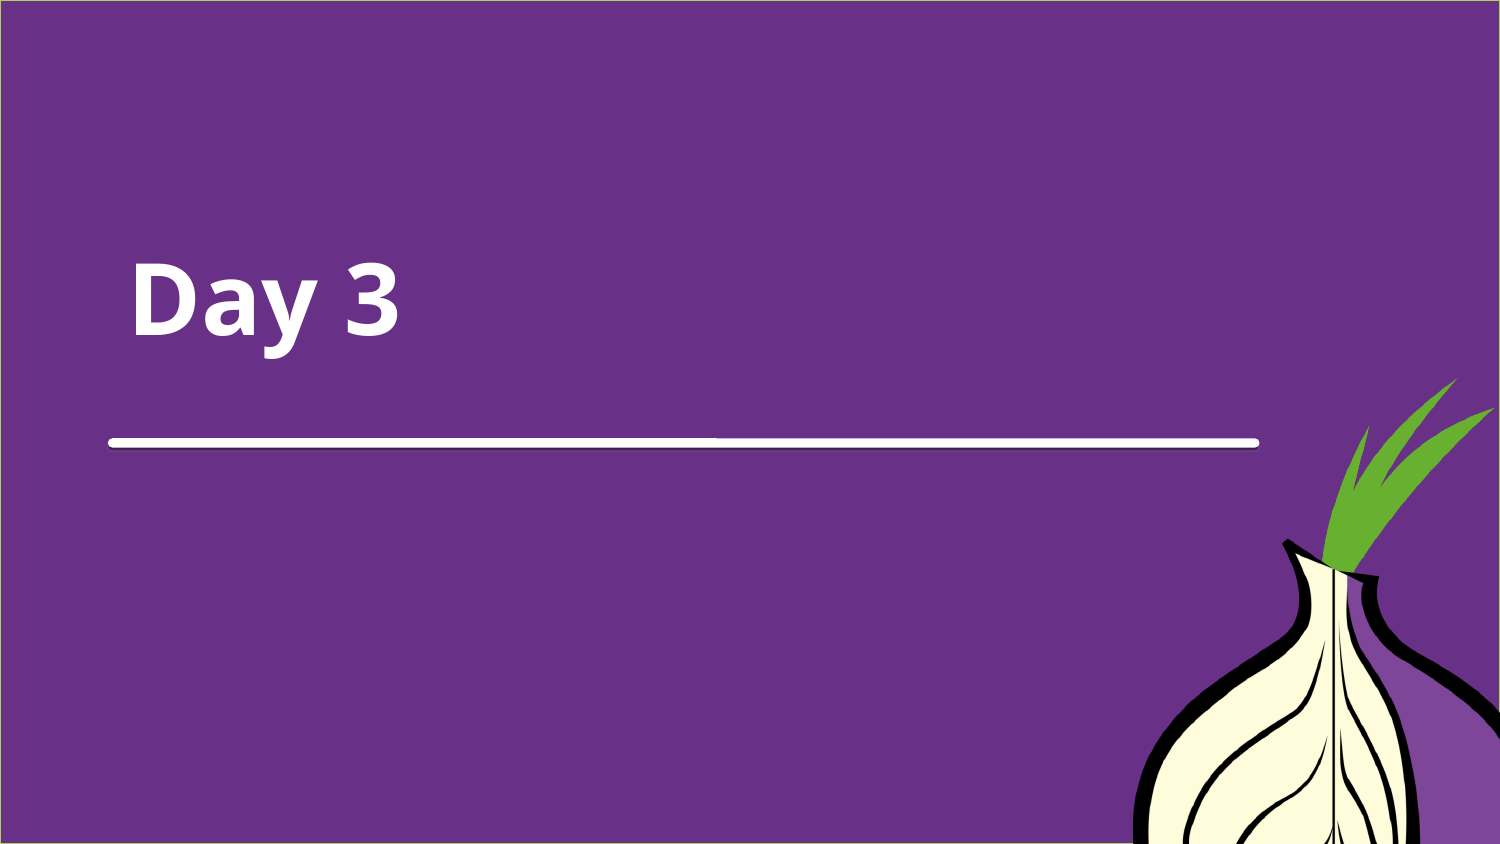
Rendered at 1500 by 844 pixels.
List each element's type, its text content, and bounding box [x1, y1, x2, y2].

text_box Day 3 [112, 148, 1388, 443]
picture [1122, 377, 1500, 844]
